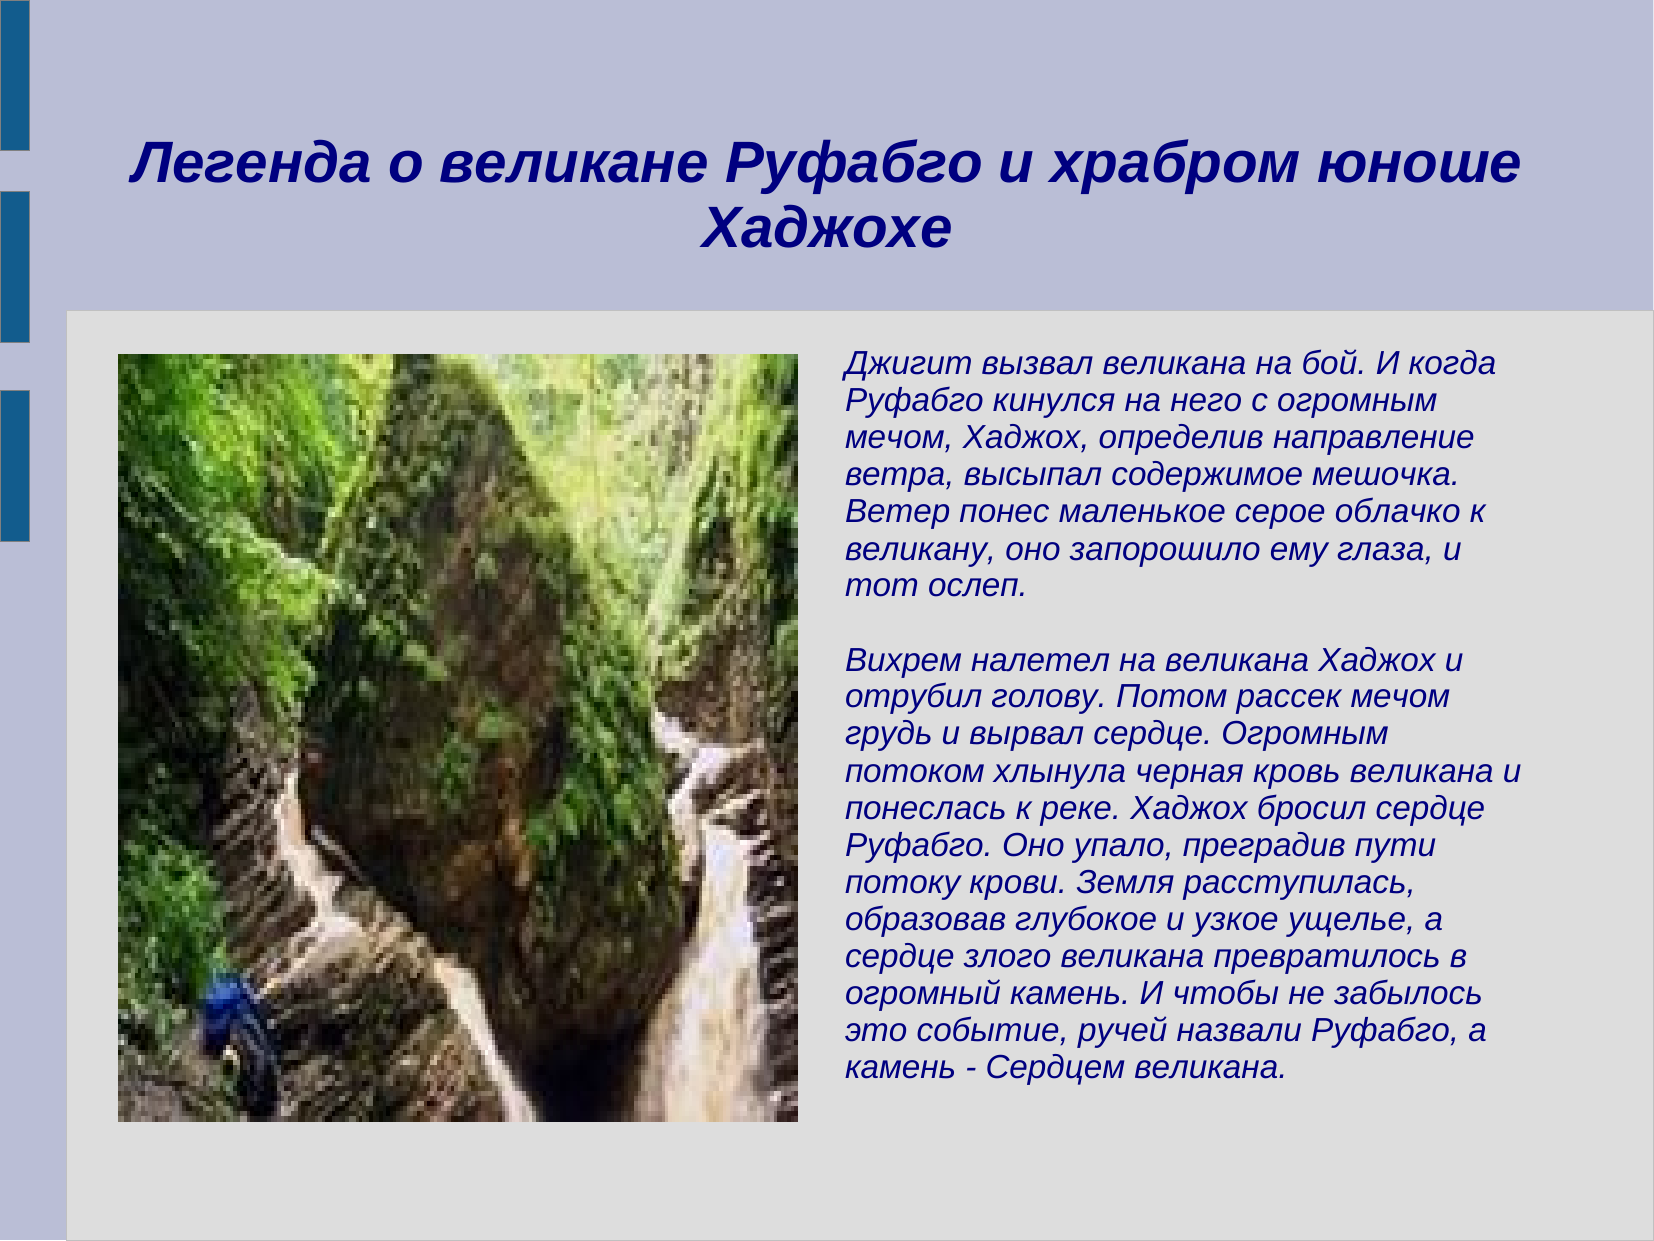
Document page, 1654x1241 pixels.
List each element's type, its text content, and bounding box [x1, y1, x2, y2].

list Джигит вызвал великана на бой. И когда Руфабго кинулся на него с огромным мечом, Хаджох, определив направление ветра, высыпал содержимое мешочка. Ветер понес маленькое серое облачко к великану, оно запорошило ему глаза, и тот ослеп. Вихрем налетел на великана Хаджох и отрубил голову. Потом рассек мечом грудь и вырвал сердце. Огромным потоком хлынула черная кровь великана и понеслась к реке. Хаджох бросил сердце Руфабго. Оно упало, преградив пути потоку крови. Земля расступилась, образовав глубокое и узкое ущелье, а сердце злого великана превратилось в огромный камень. И чтобы не забылось это событие, ручей назвали Руфабго, а камень - Сердцем великана. [845, 344, 1535, 1127]
picture [118, 354, 798, 1123]
title Легенда о великане Руфабго и храбром юноше Хаджохе [121, 91, 1534, 299]
